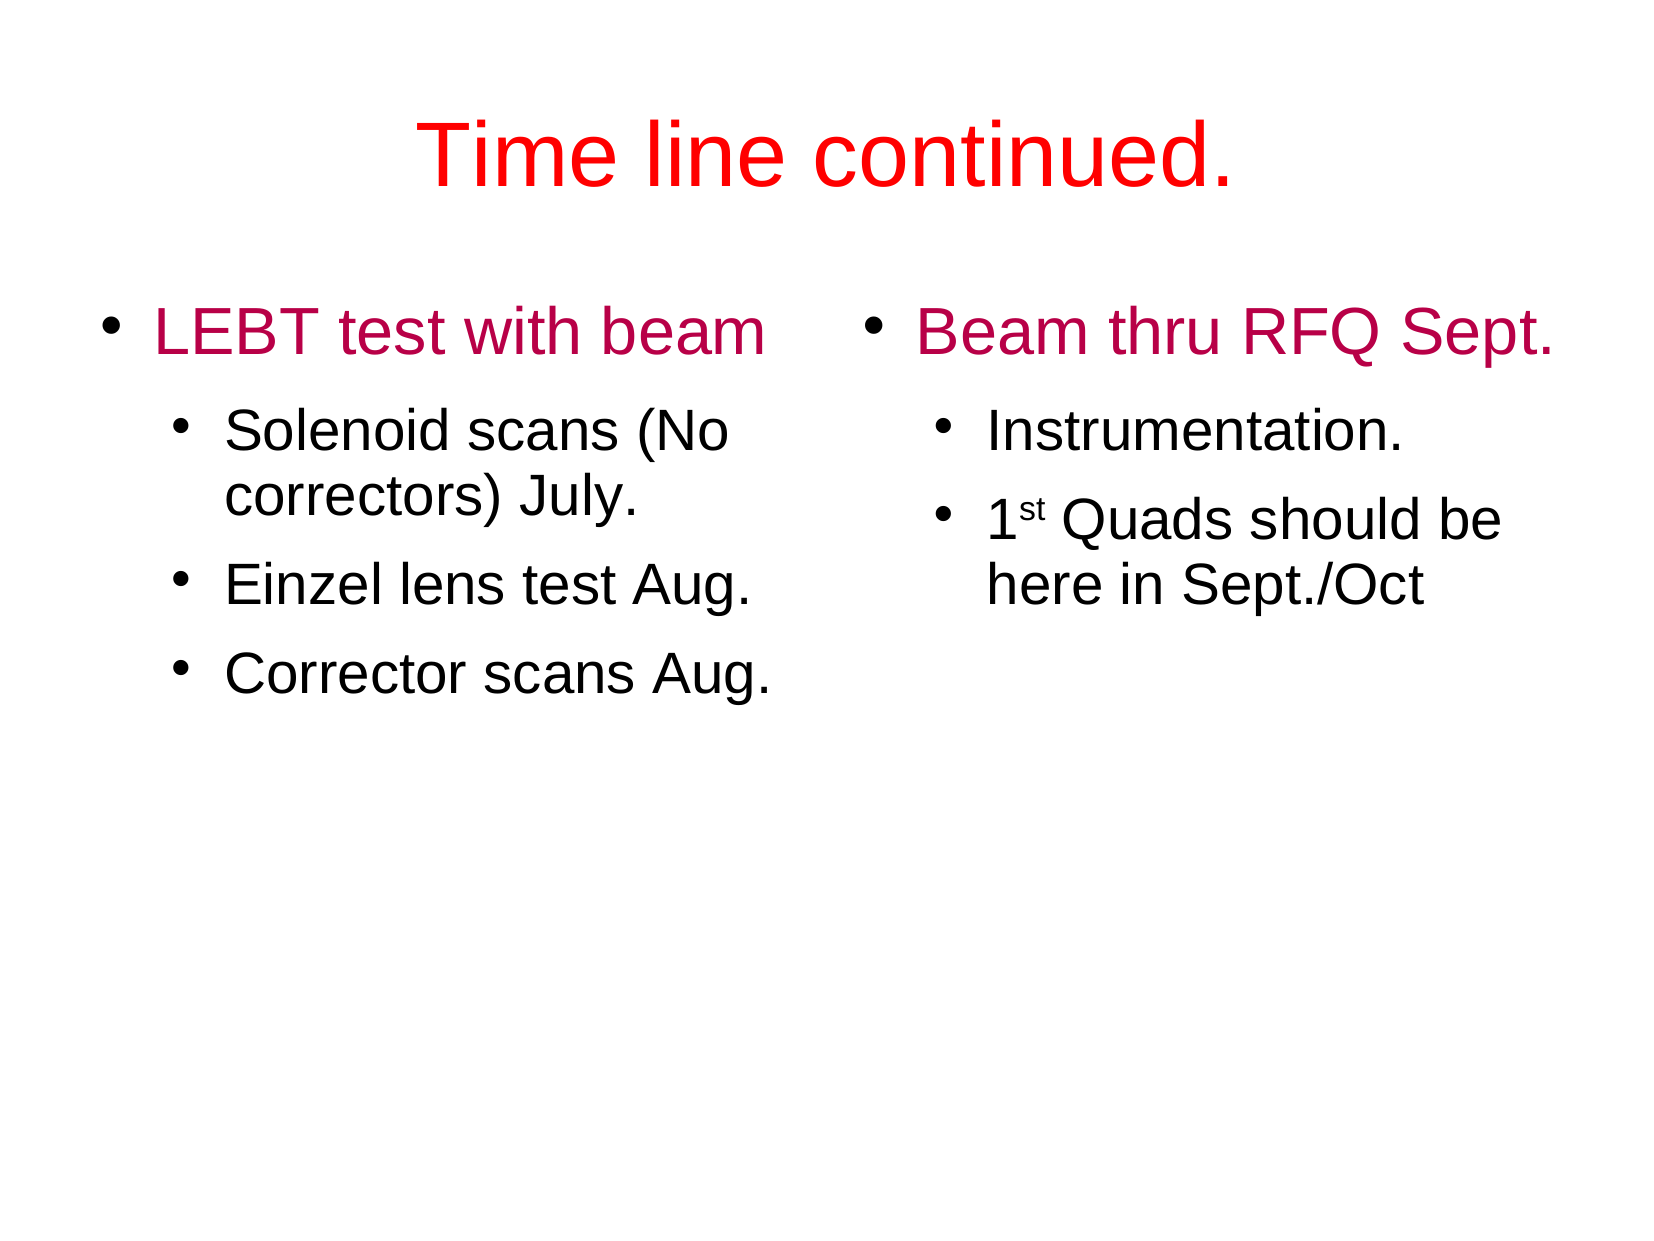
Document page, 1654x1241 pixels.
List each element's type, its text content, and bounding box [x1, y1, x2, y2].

text_box Beam thru RFQ Sept. Instrumentation. 1st Quads should be here in Sept./Oct [845, 290, 1572, 681]
title Time line continued. [82, 49, 1571, 257]
text_box LEBT test with beam Solenoid scans (No correctors) July. Einzel lens test Aug. Corrector scans Aug. [82, 290, 809, 702]
